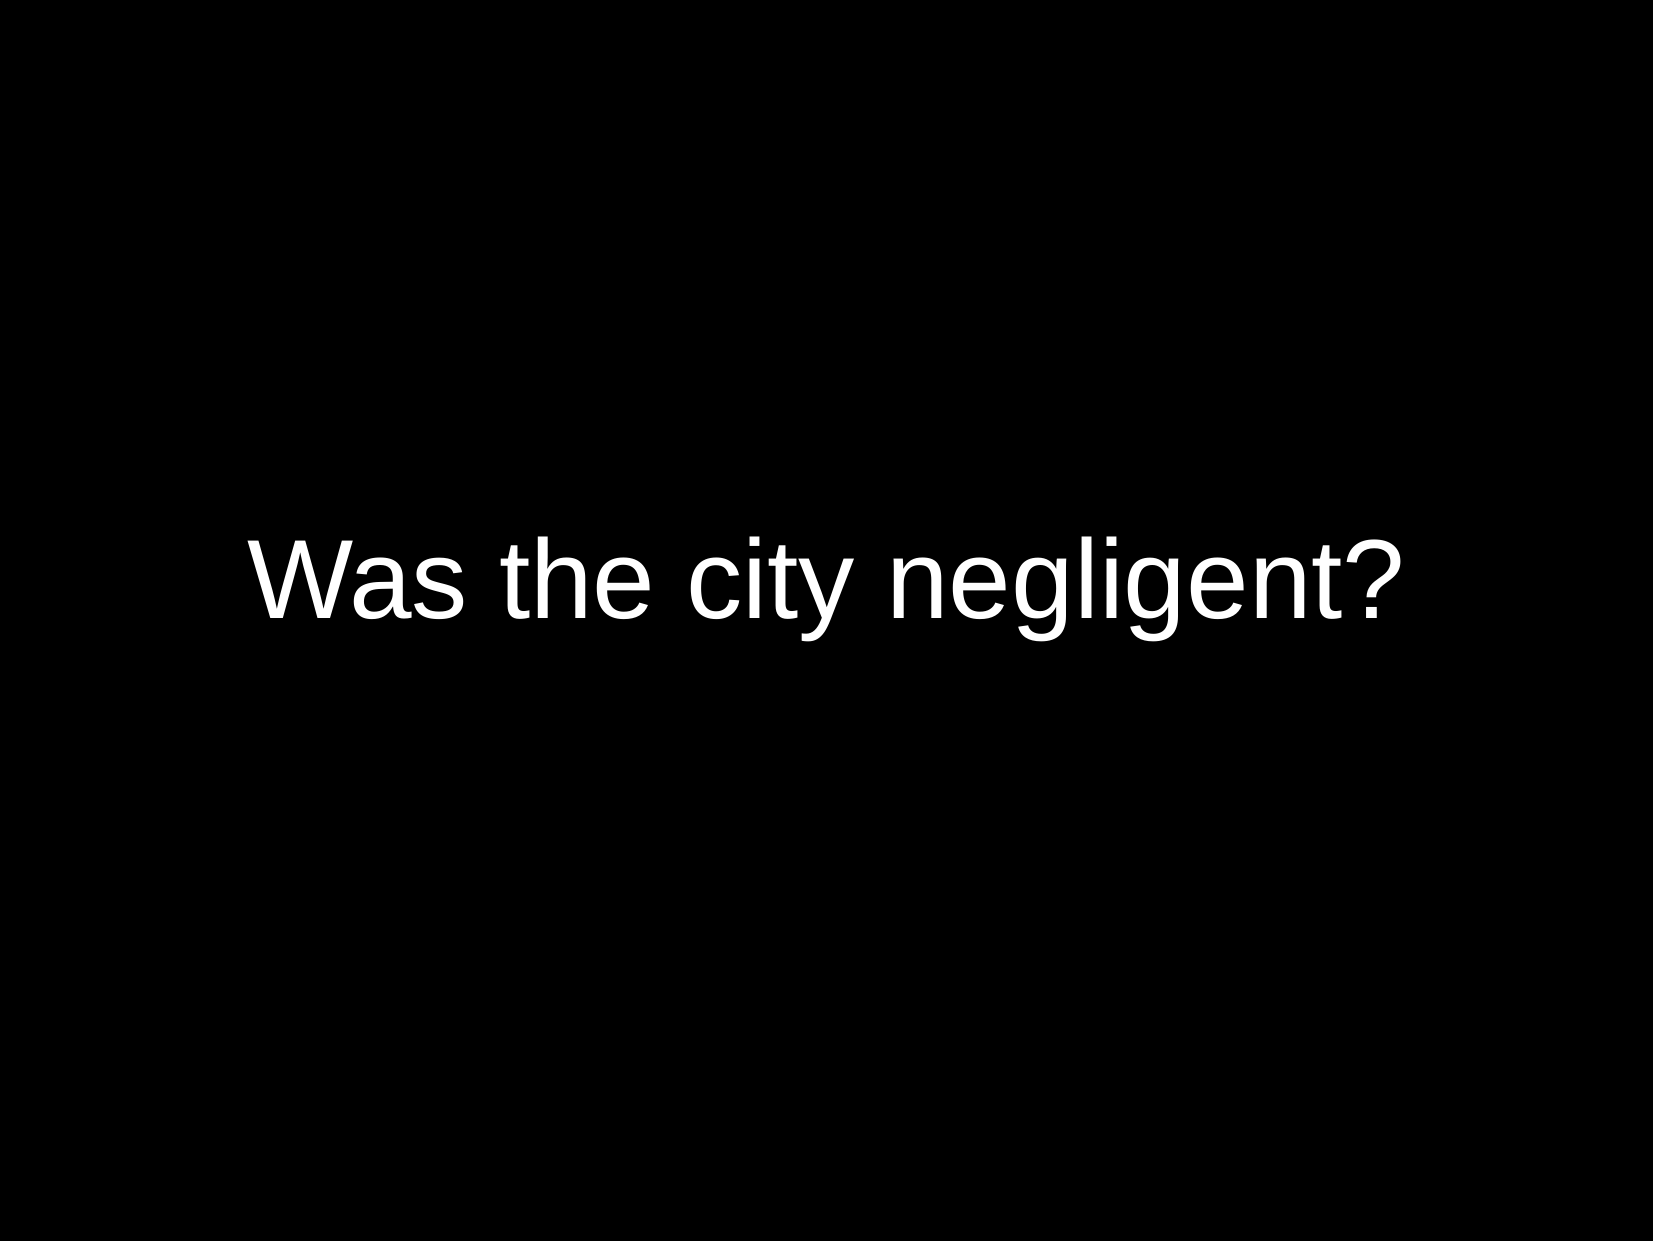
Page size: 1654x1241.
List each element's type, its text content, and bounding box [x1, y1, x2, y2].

subtitle Was the city negligent? [82, 56, 1571, 1102]
